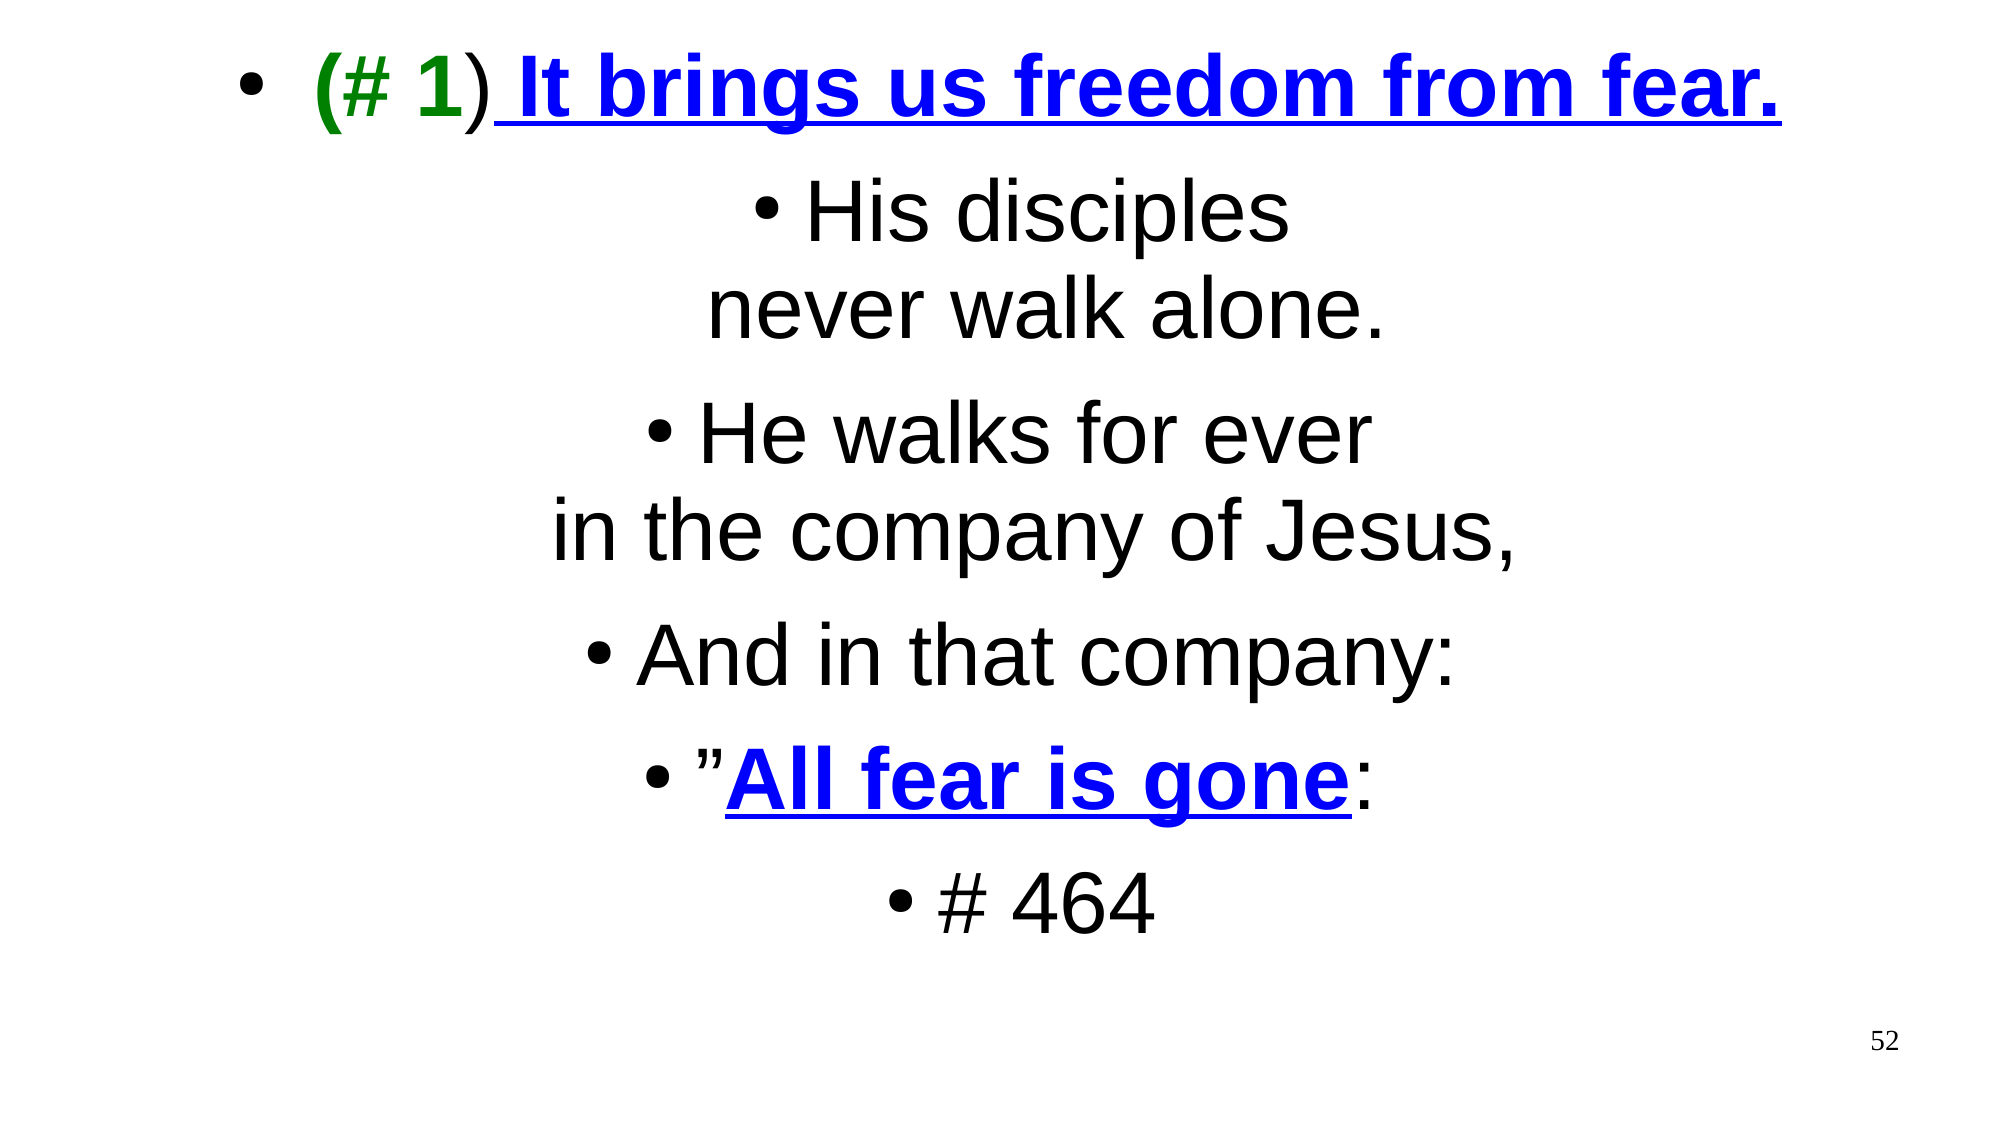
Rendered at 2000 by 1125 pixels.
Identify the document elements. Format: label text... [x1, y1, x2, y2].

list (# 1) It brings us freedom from fear. His disciples never walk alone. He walks for ever in the company of Jesus, And in that company: ”All fear is gone: # 464 [37, 37, 1988, 1088]
